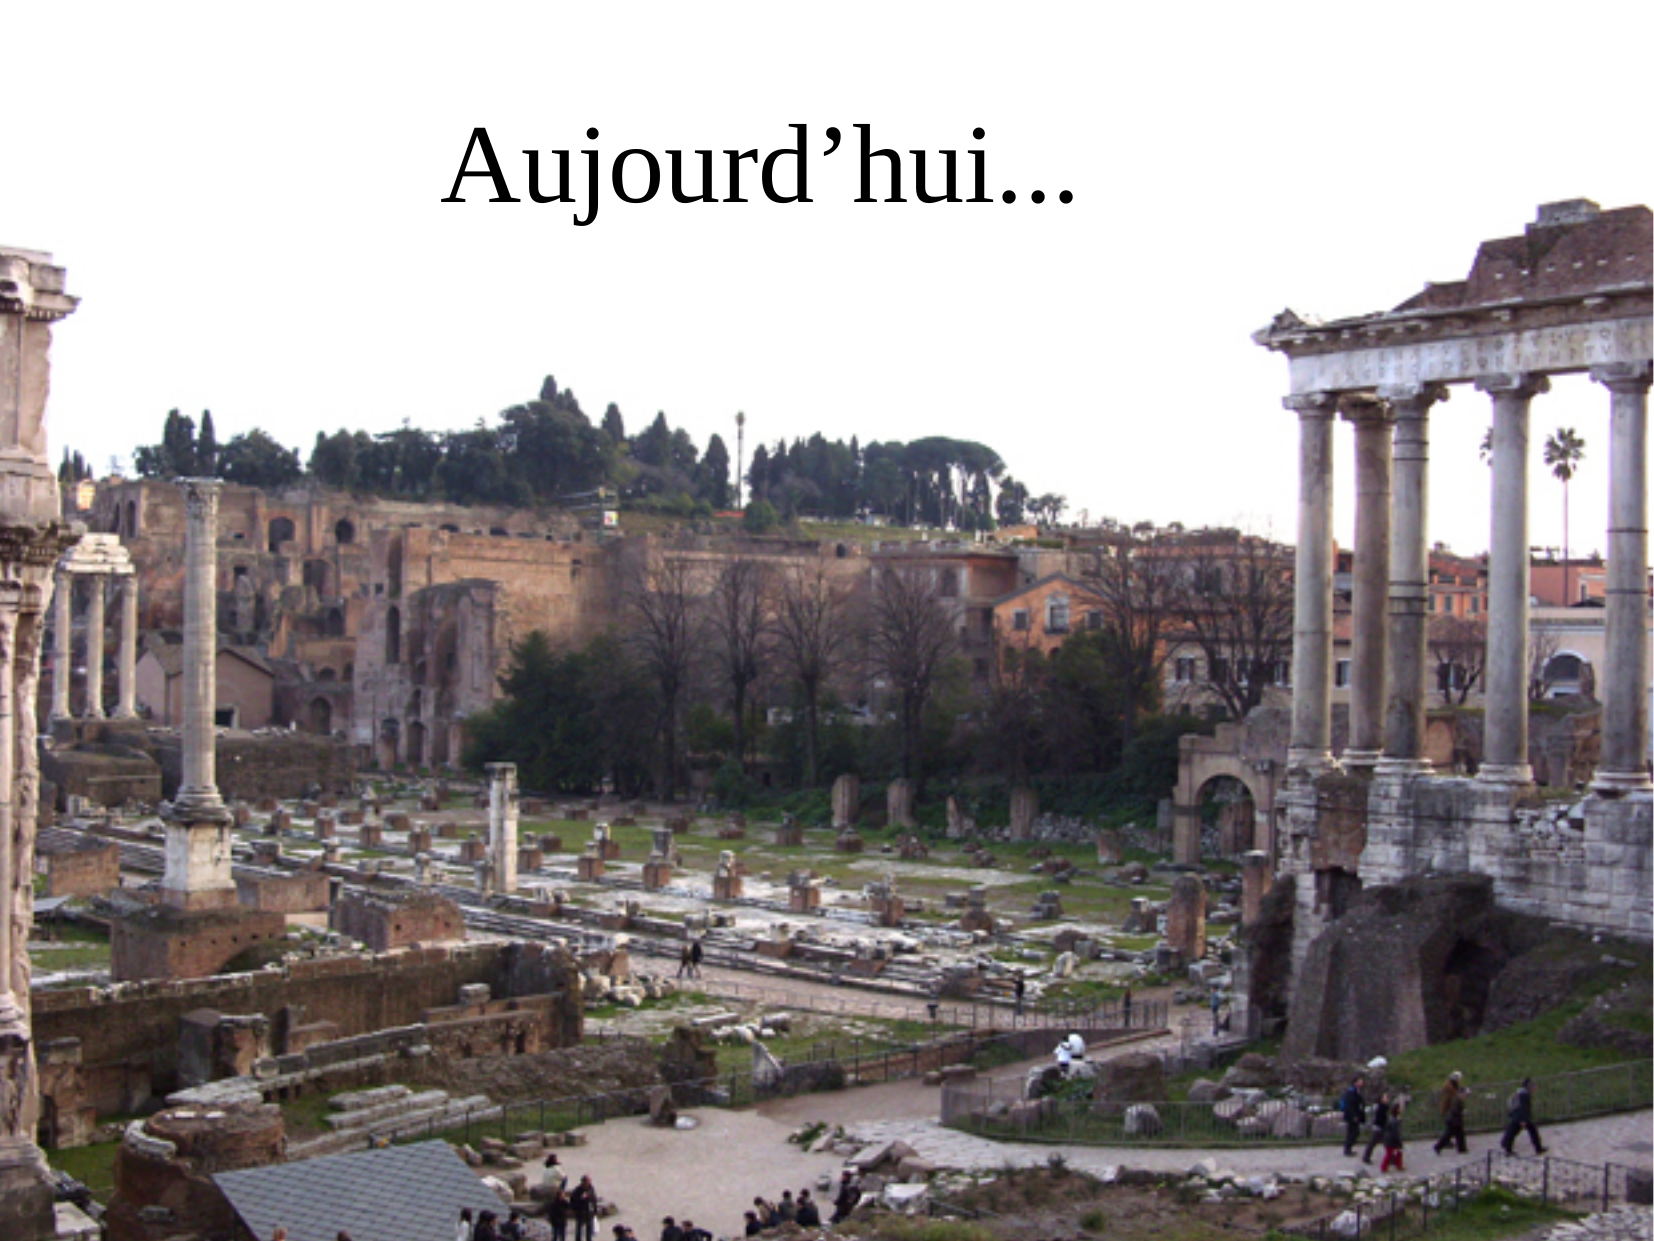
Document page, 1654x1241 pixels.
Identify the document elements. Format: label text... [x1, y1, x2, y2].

picture [0, 5, 1654, 1241]
text_box Aujourd’hui... [425, 94, 1276, 234]
